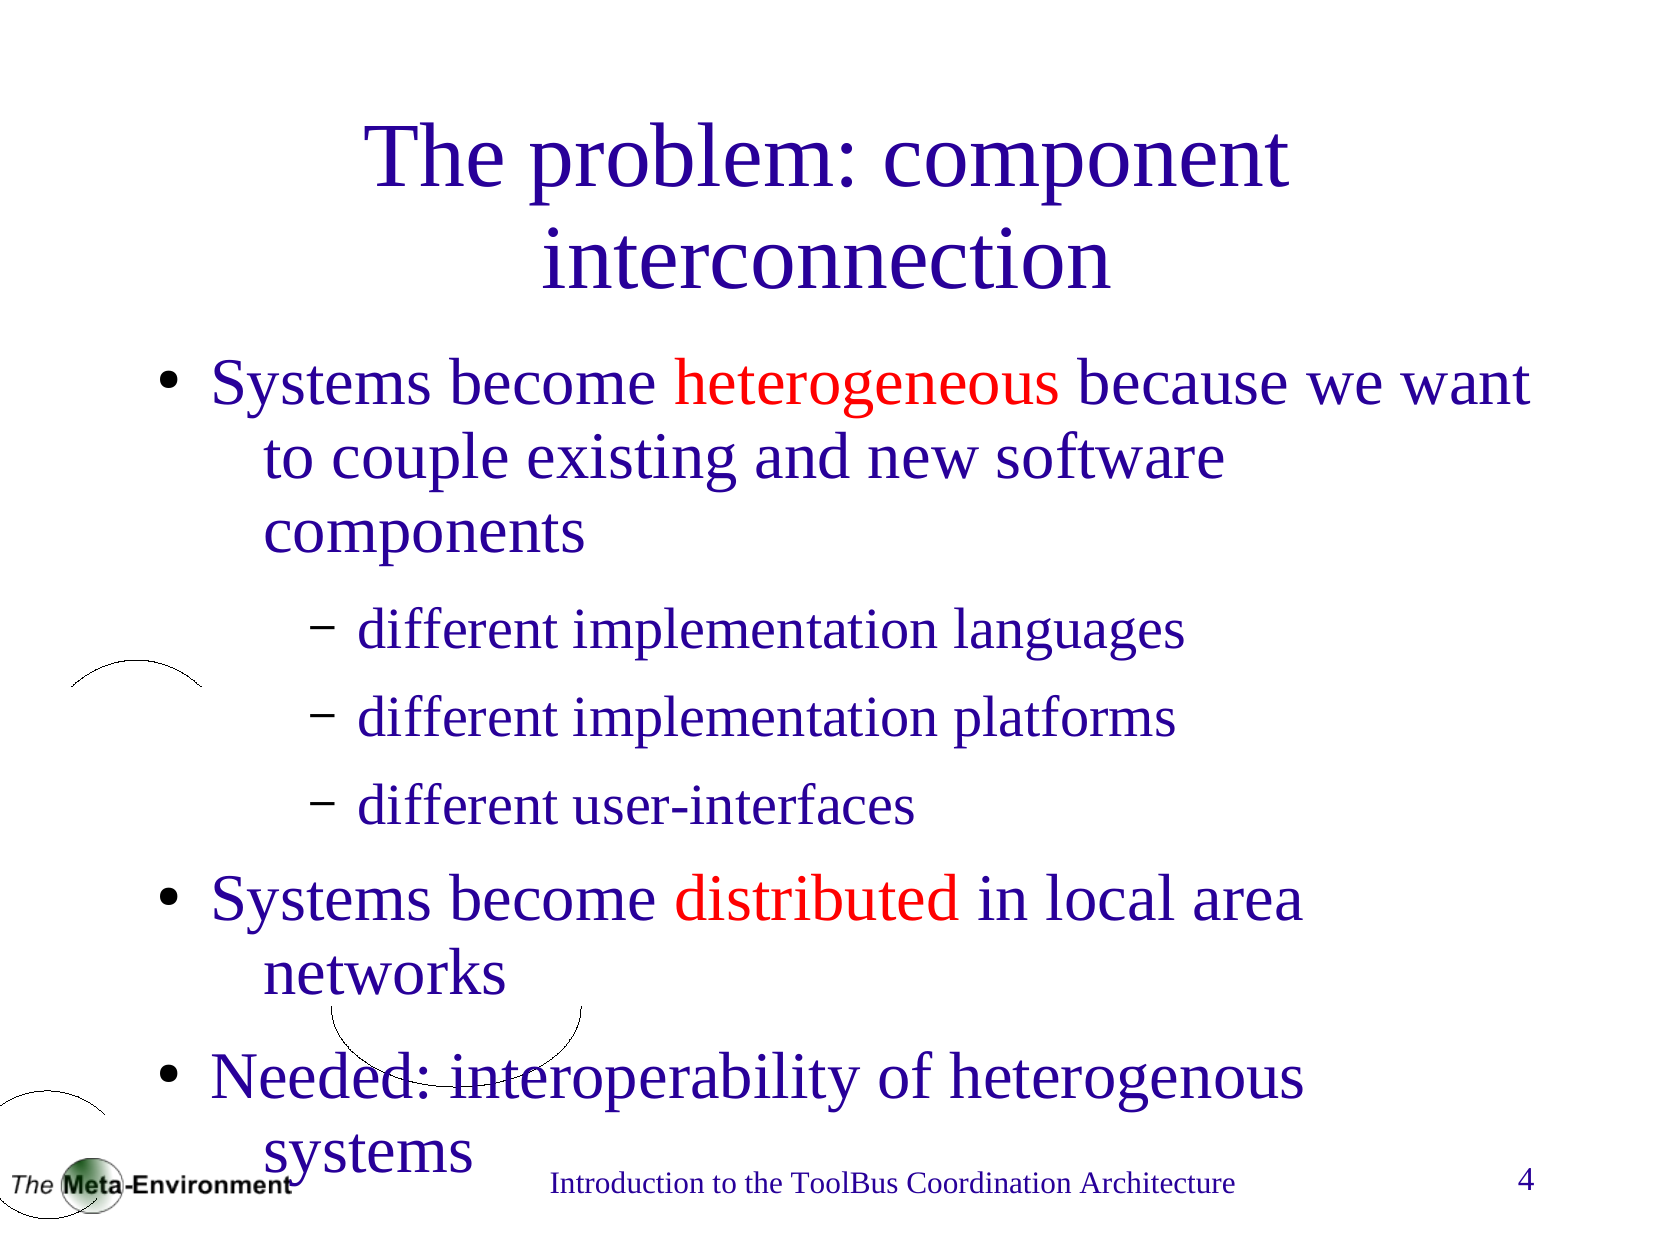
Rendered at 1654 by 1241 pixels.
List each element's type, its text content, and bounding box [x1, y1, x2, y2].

title The problem: component interconnection [121, 96, 1534, 317]
picture [12, 1158, 292, 1214]
list Systems become heterogeneous because we want to couple existing and new software components different implementation languages different implementation platforms different user-interfaces Systems become distributed in local area networks Needed: interoperability of heterogenous systems [121, 344, 1534, 1127]
